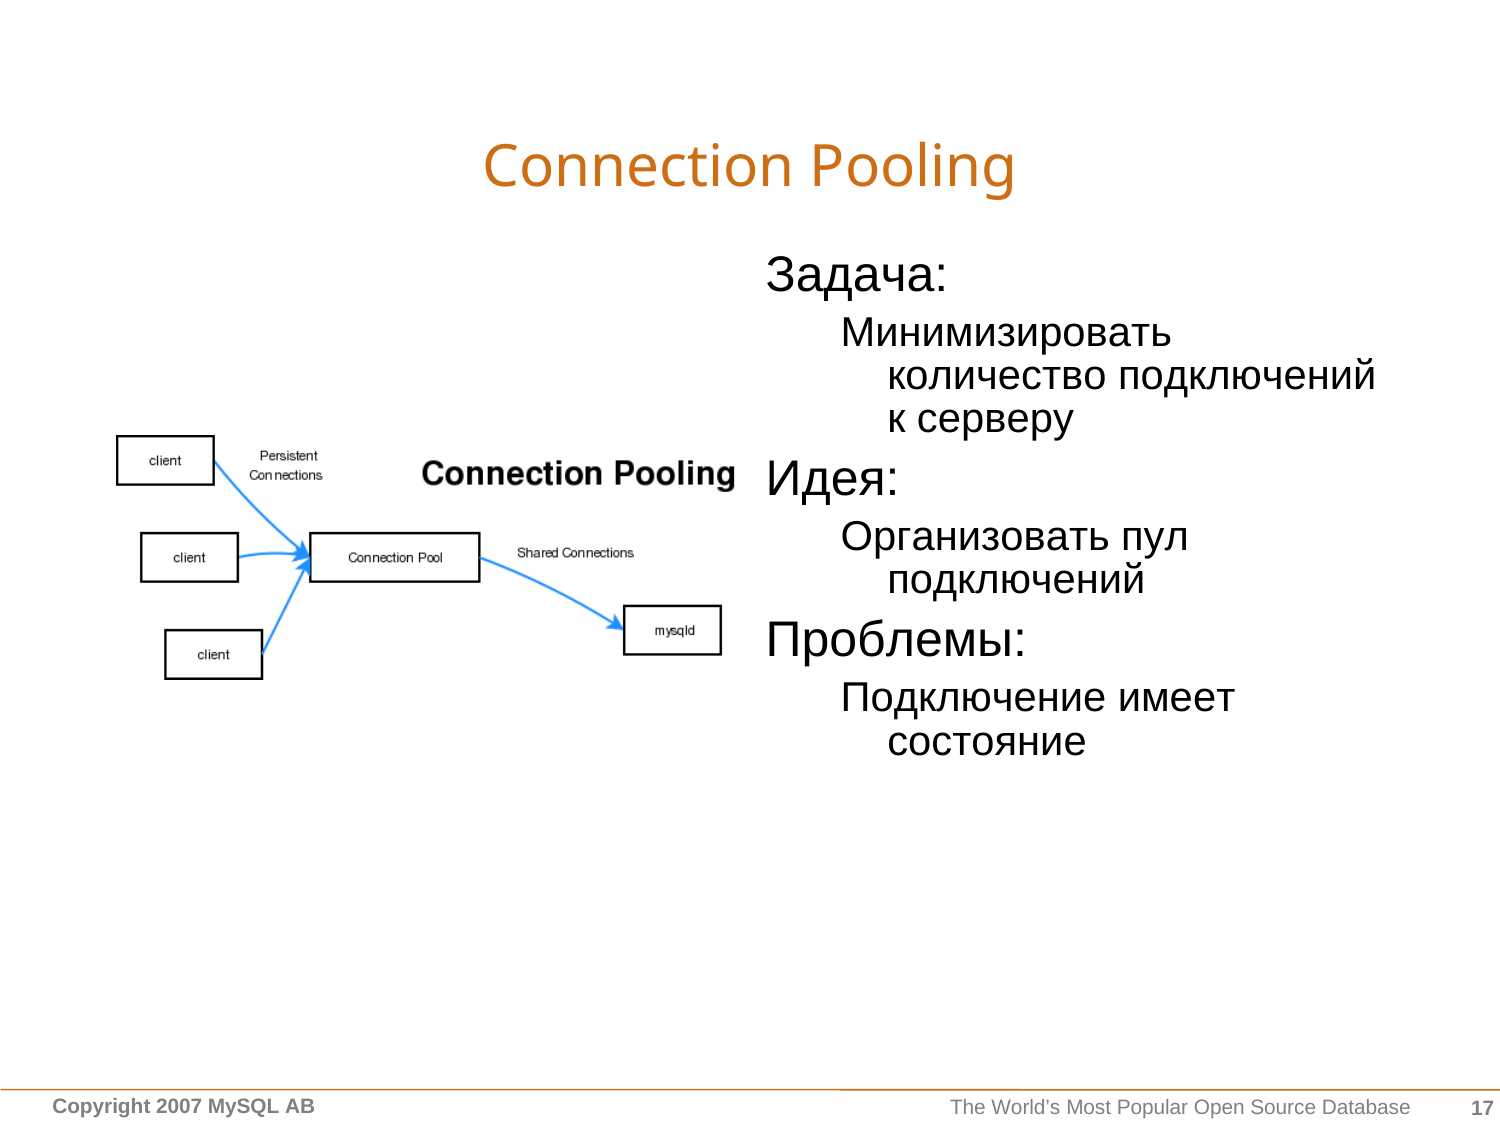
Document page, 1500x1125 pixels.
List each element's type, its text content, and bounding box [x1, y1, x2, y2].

title Connection Pooling [0, 87, 1500, 225]
picture [116, 435, 739, 680]
list Задача: Минимизировать количество подключений к серверу Идея: Организовать пул подключений Проблемы: Подключение имеет состояние [765, 249, 1388, 1113]
